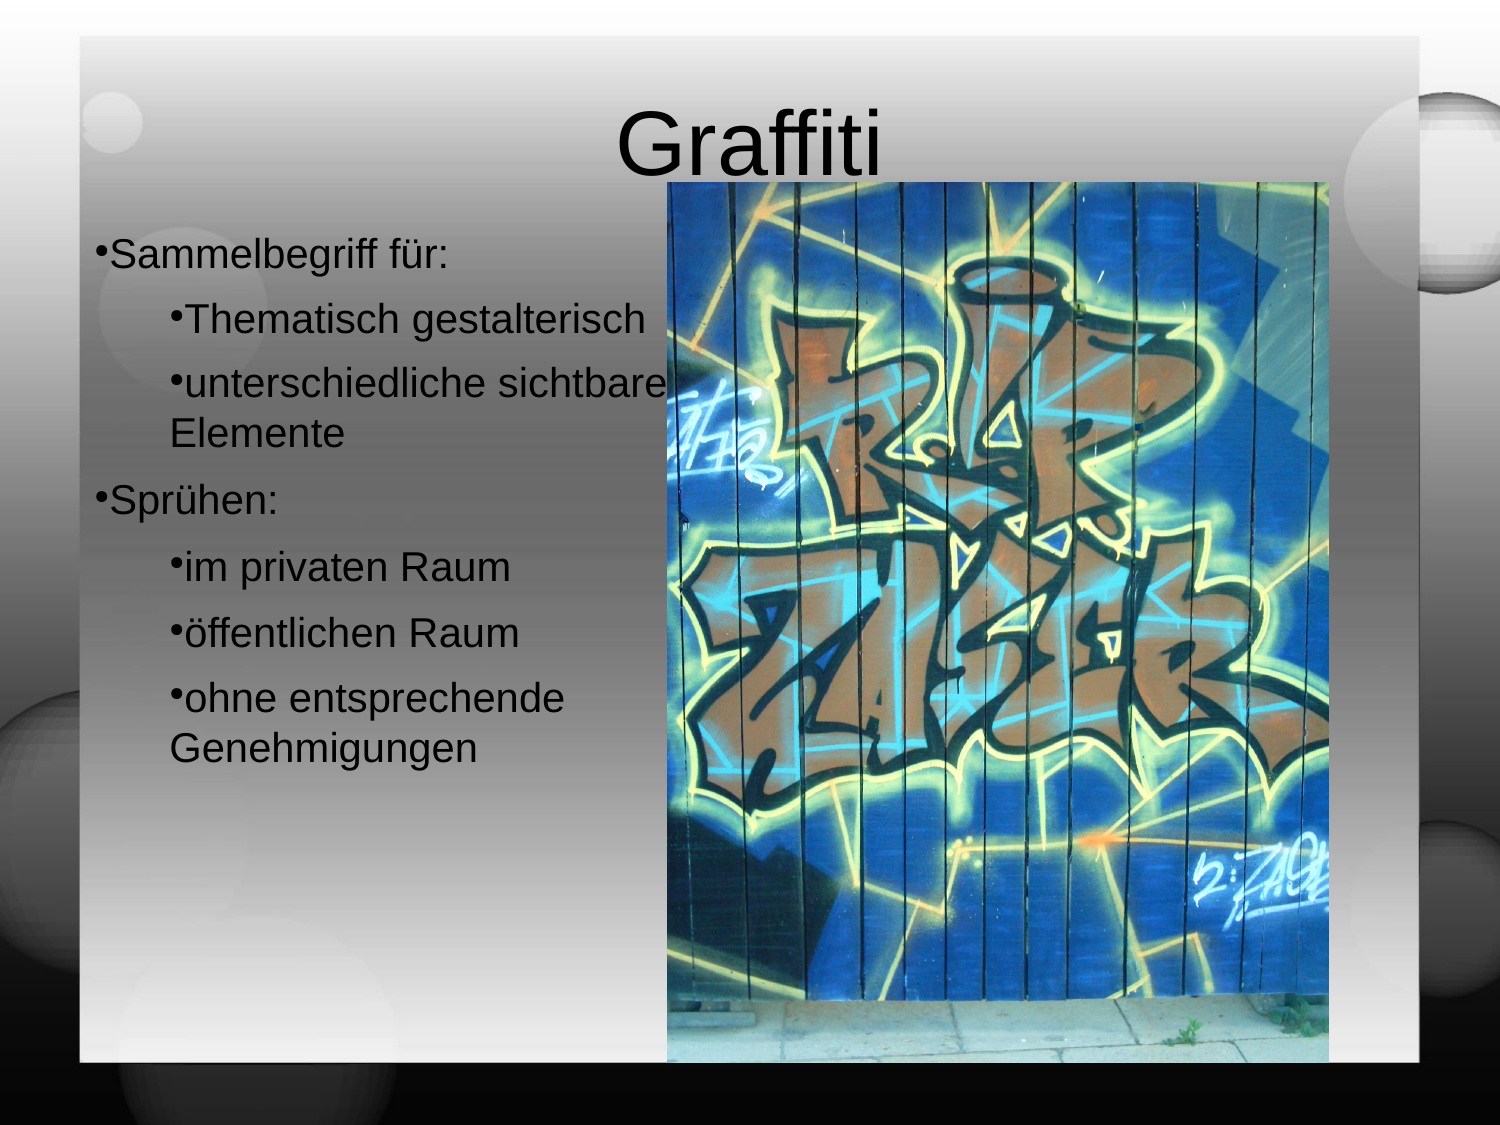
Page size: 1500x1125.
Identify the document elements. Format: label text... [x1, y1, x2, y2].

text_box Graffiti [75, 45, 1425, 233]
text_box Sammelbegriff für: Thematisch gestalterisch unterschiedliche sichtbare Elemente Sprühen: im privaten Raum öffentlichen Raum ohne entsprechende Genehmigungen [79, 219, 667, 1063]
picture [0, 0, 1500, 1125]
